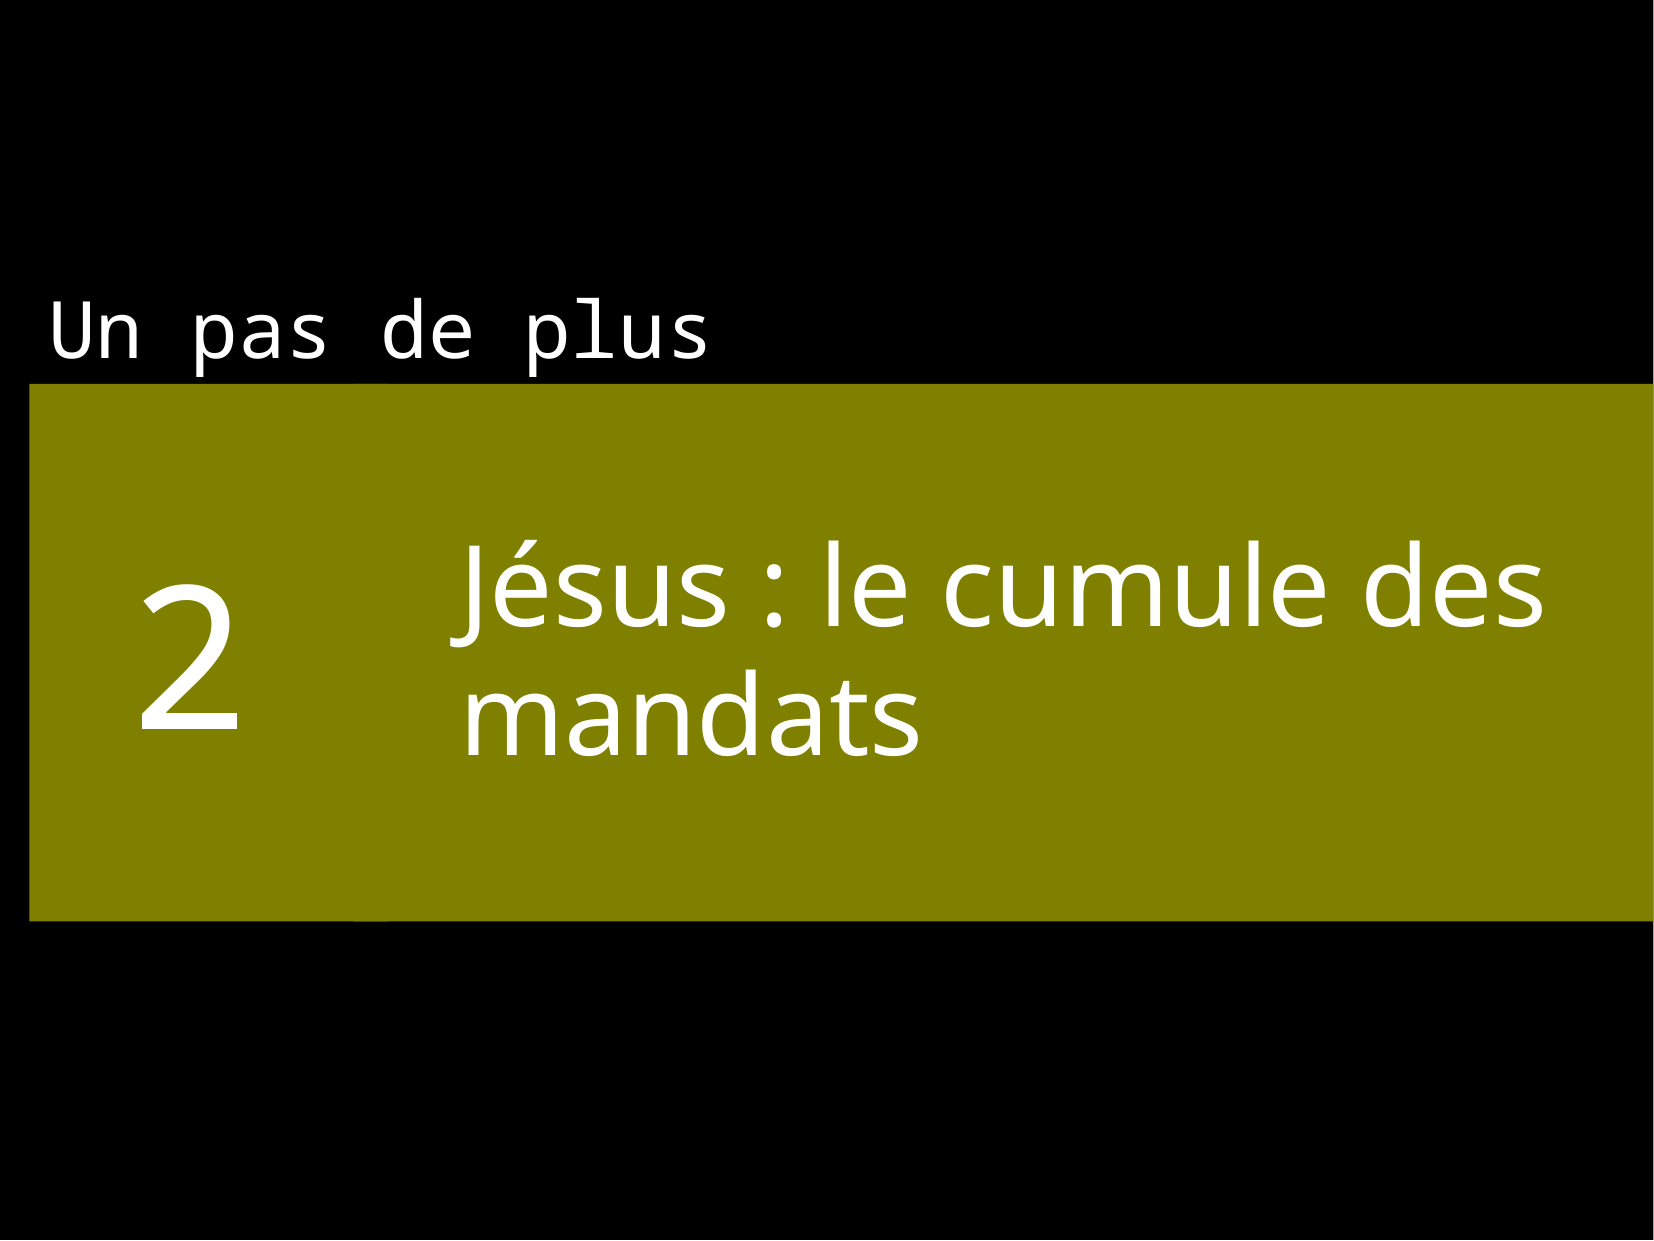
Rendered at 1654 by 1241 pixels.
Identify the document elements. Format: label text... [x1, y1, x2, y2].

text_box Un pas de plus [33, 265, 1377, 390]
text_box 2 [114, 507, 254, 796]
text_box [29, 383, 354, 922]
text_box Jésus : le cumule des mandats [354, 383, 1654, 922]
